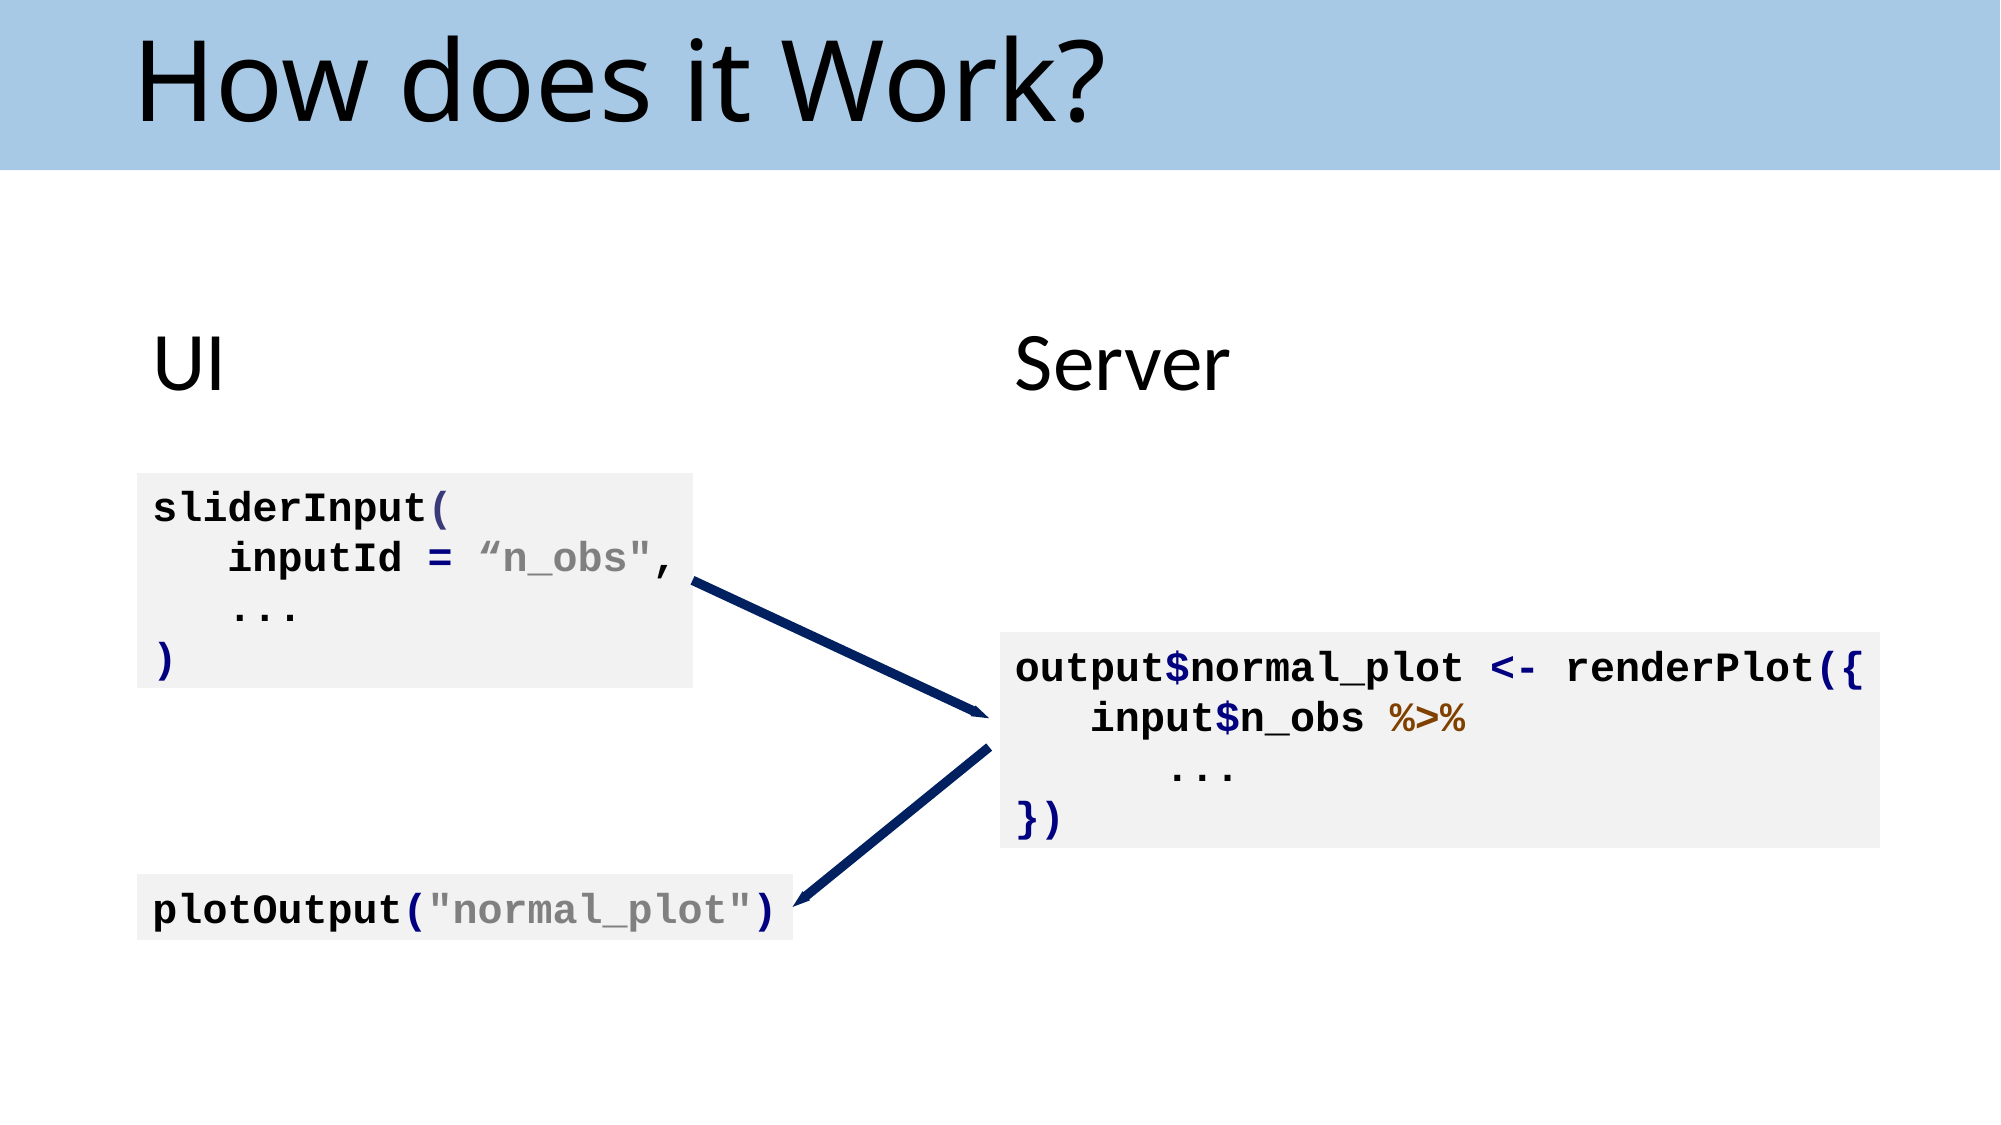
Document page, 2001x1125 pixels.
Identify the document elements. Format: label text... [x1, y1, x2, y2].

title How does it Work? [0, 0, 2000, 171]
text_box plotOutput("normal_plot") [137, 874, 793, 940]
text_box Server [1000, 299, 1247, 415]
text_box UI [137, 299, 242, 415]
text_box output$normal_plot <- renderPlot({ input$n_obs %>% ... }) [1000, 632, 1880, 848]
text_box sliderInput( inputId = “n_obs", ... ) [137, 473, 693, 688]
